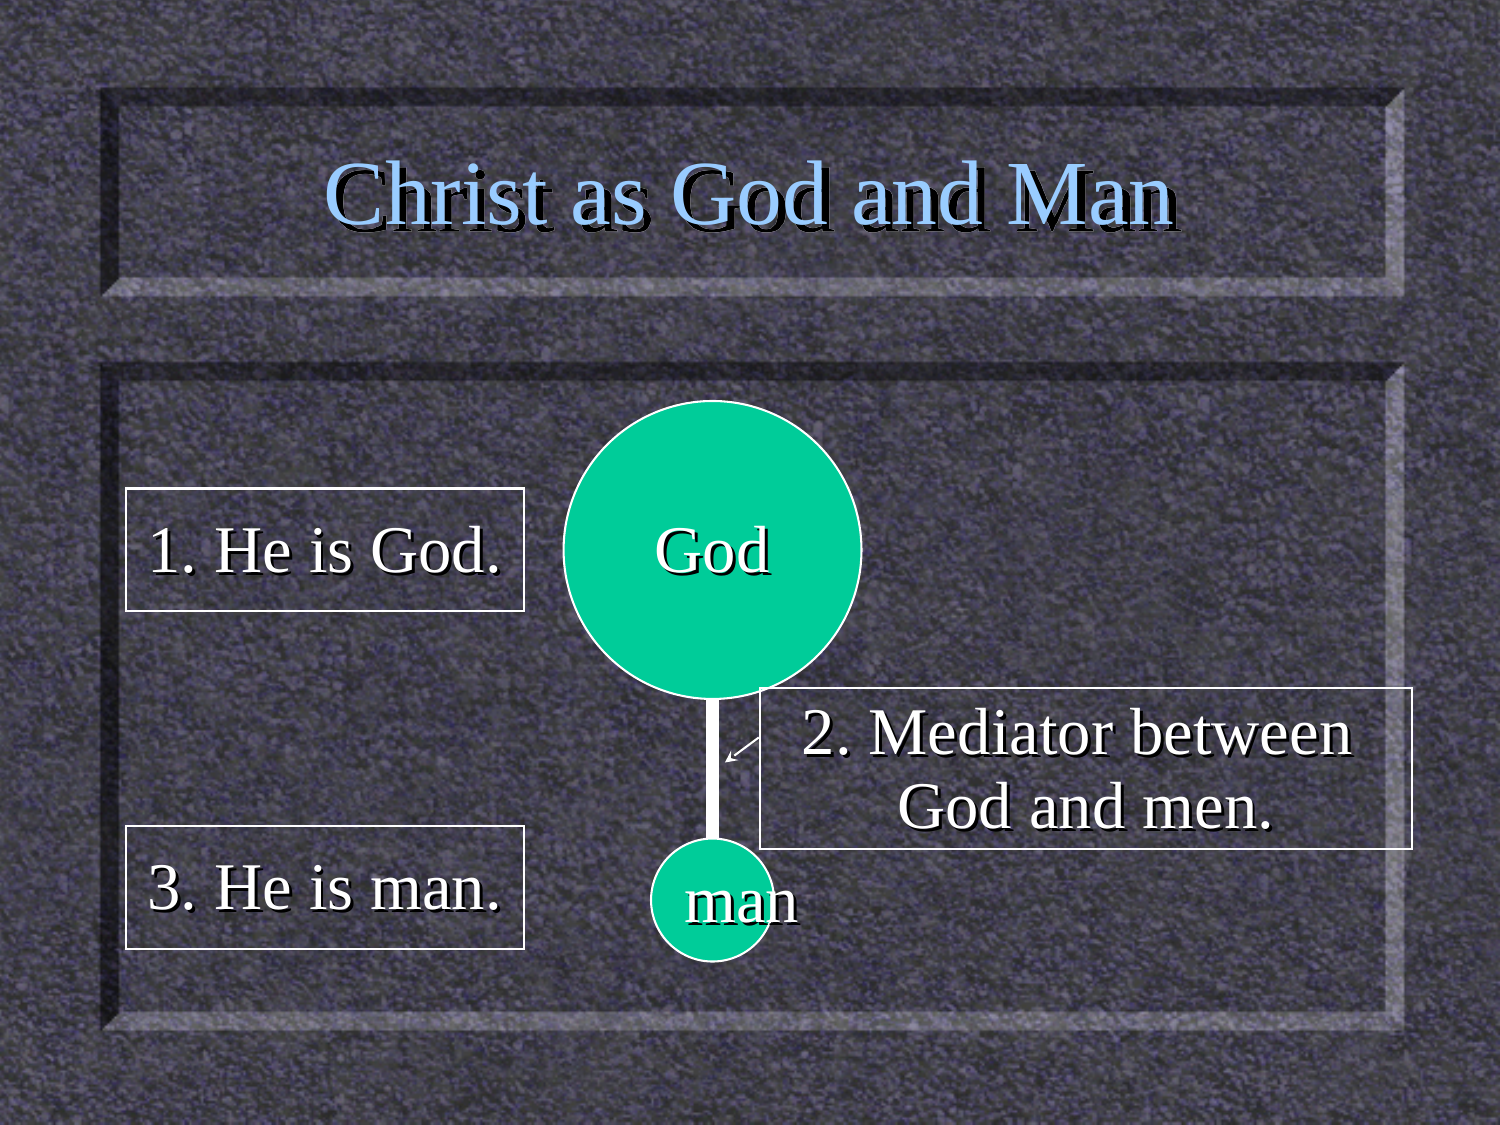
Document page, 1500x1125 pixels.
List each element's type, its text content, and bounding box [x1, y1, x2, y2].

picture [0, 0, 1500, 1125]
text_box 2. Mediator between God and men. [759, 688, 1413, 849]
text_box 1. He is God. [126, 488, 524, 612]
text_box God [563, 400, 862, 699]
text_box 3. He is man. [126, 826, 524, 949]
title Christ as God and Man [150, 135, 1351, 253]
text_box man [651, 838, 774, 962]
